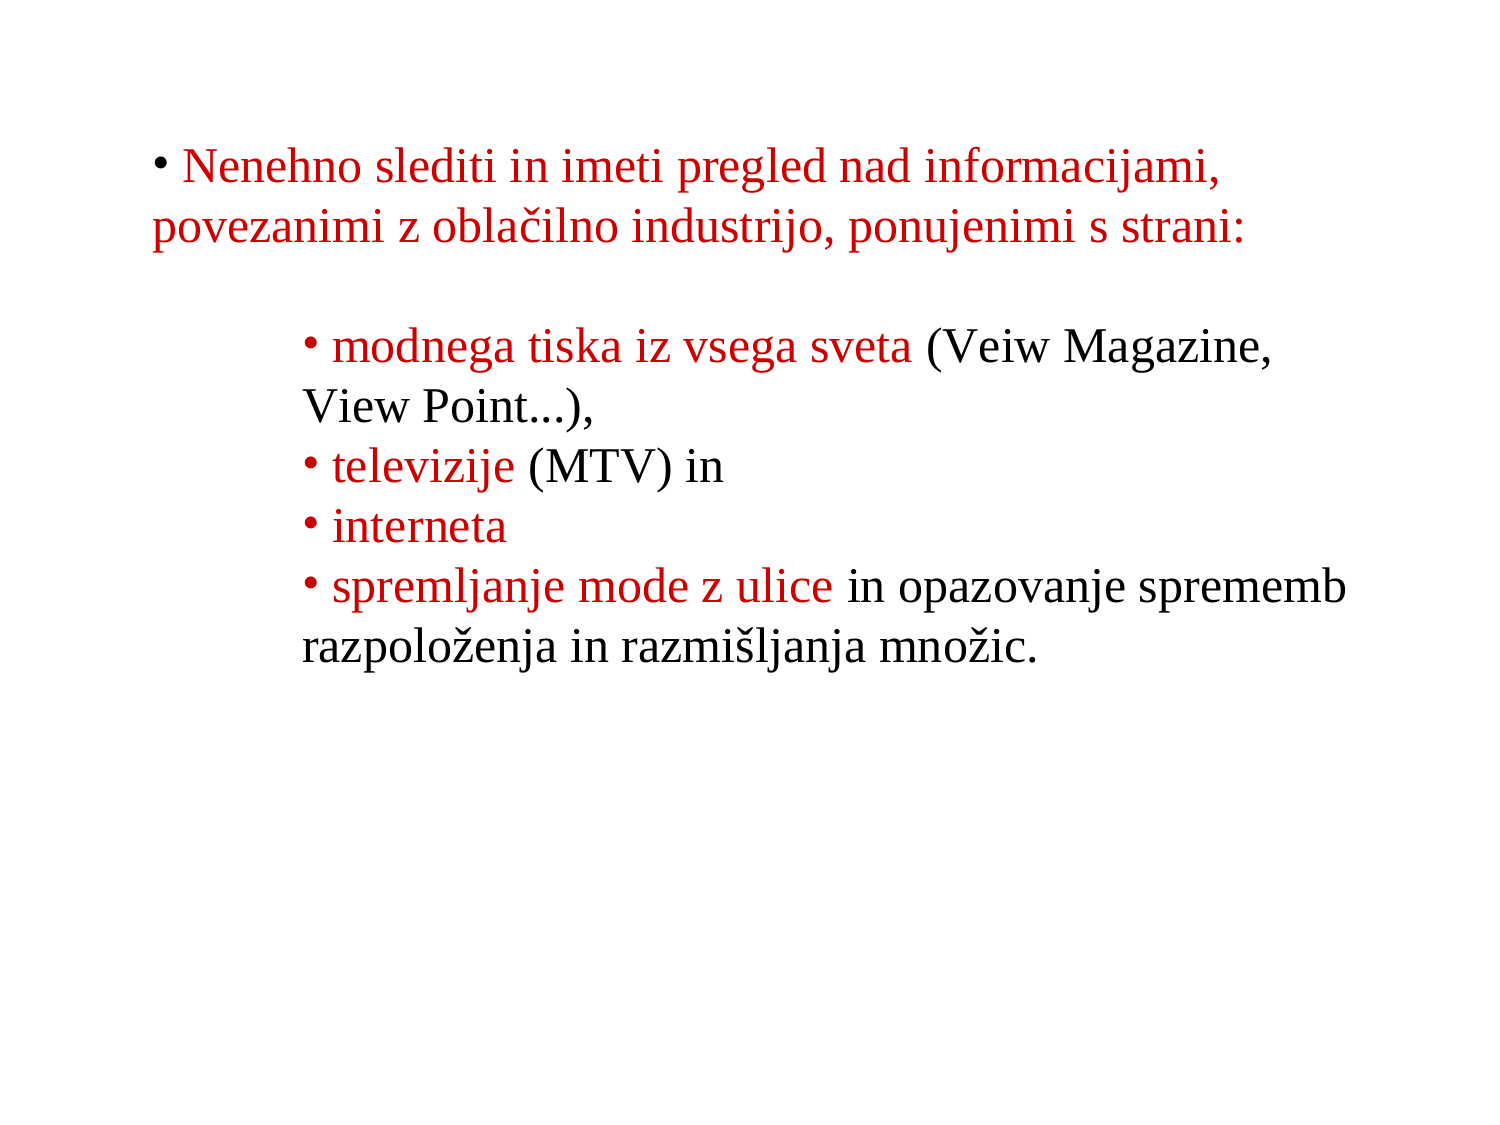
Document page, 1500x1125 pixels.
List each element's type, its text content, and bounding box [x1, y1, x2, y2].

text_box Nenehno slediti in imeti pregled nad informacijami, povezanimi z oblačilno industrijo, ponujenimi s strani: modnega tiska iz vsega sveta (Veiw Magazine, View Point...), televizije (MTV) in interneta spremljanje mode z ulice in opazovanje sprememb razpoloženja in razmišljanja množic. [137, 124, 1388, 801]
